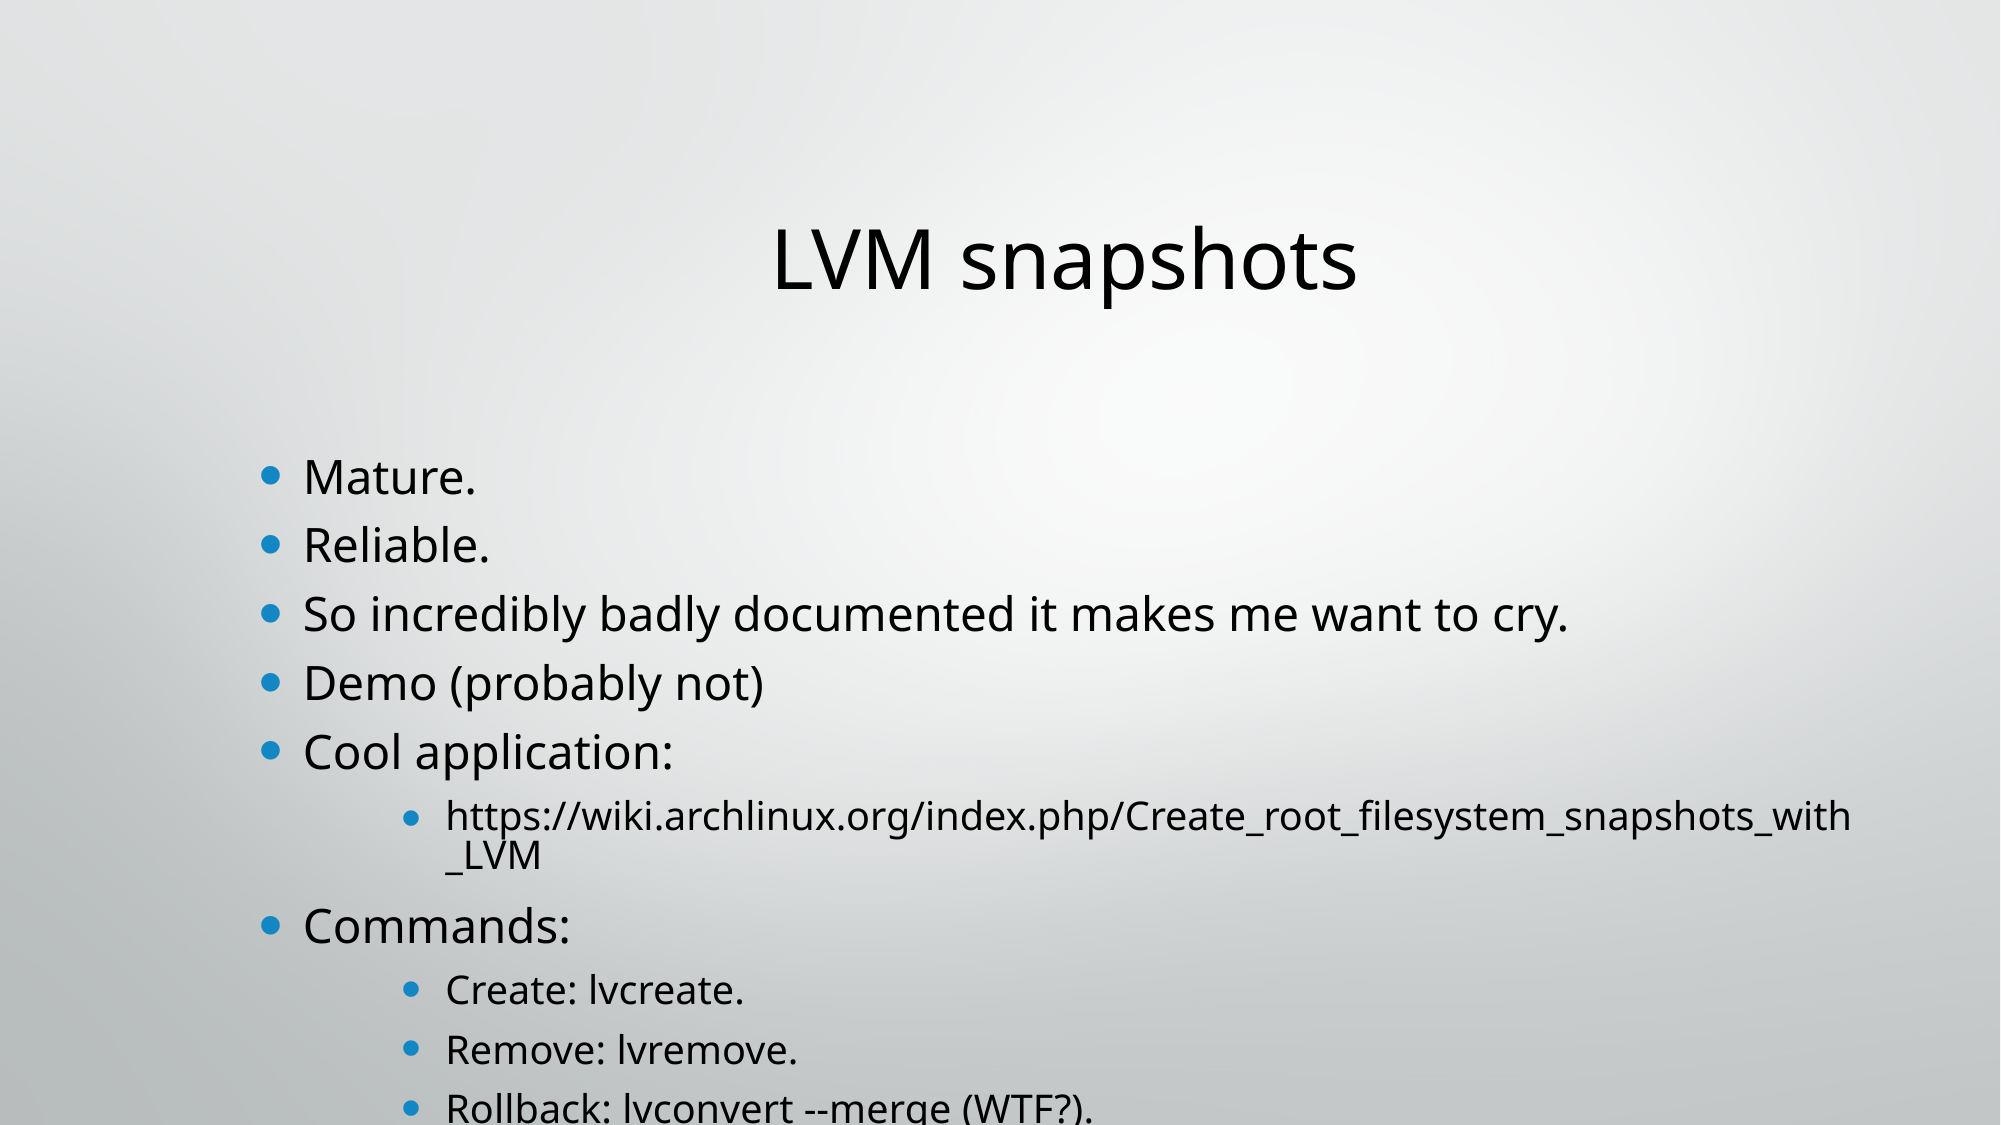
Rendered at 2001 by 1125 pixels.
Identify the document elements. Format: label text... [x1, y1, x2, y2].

list Mature. Reliable. So incredibly badly documented it makes me want to cry. Demo (probably not) Cool application: https://wiki.archlinux.org/index.php/Create_root_filesystem_snapshots_with_LVM Commands: Create: lvcreate. Remove: lvremove. Rollback: lvconvert --merge (WTF?). [243, 437, 1887, 1102]
title LVM snapshots [243, 112, 1887, 400]
